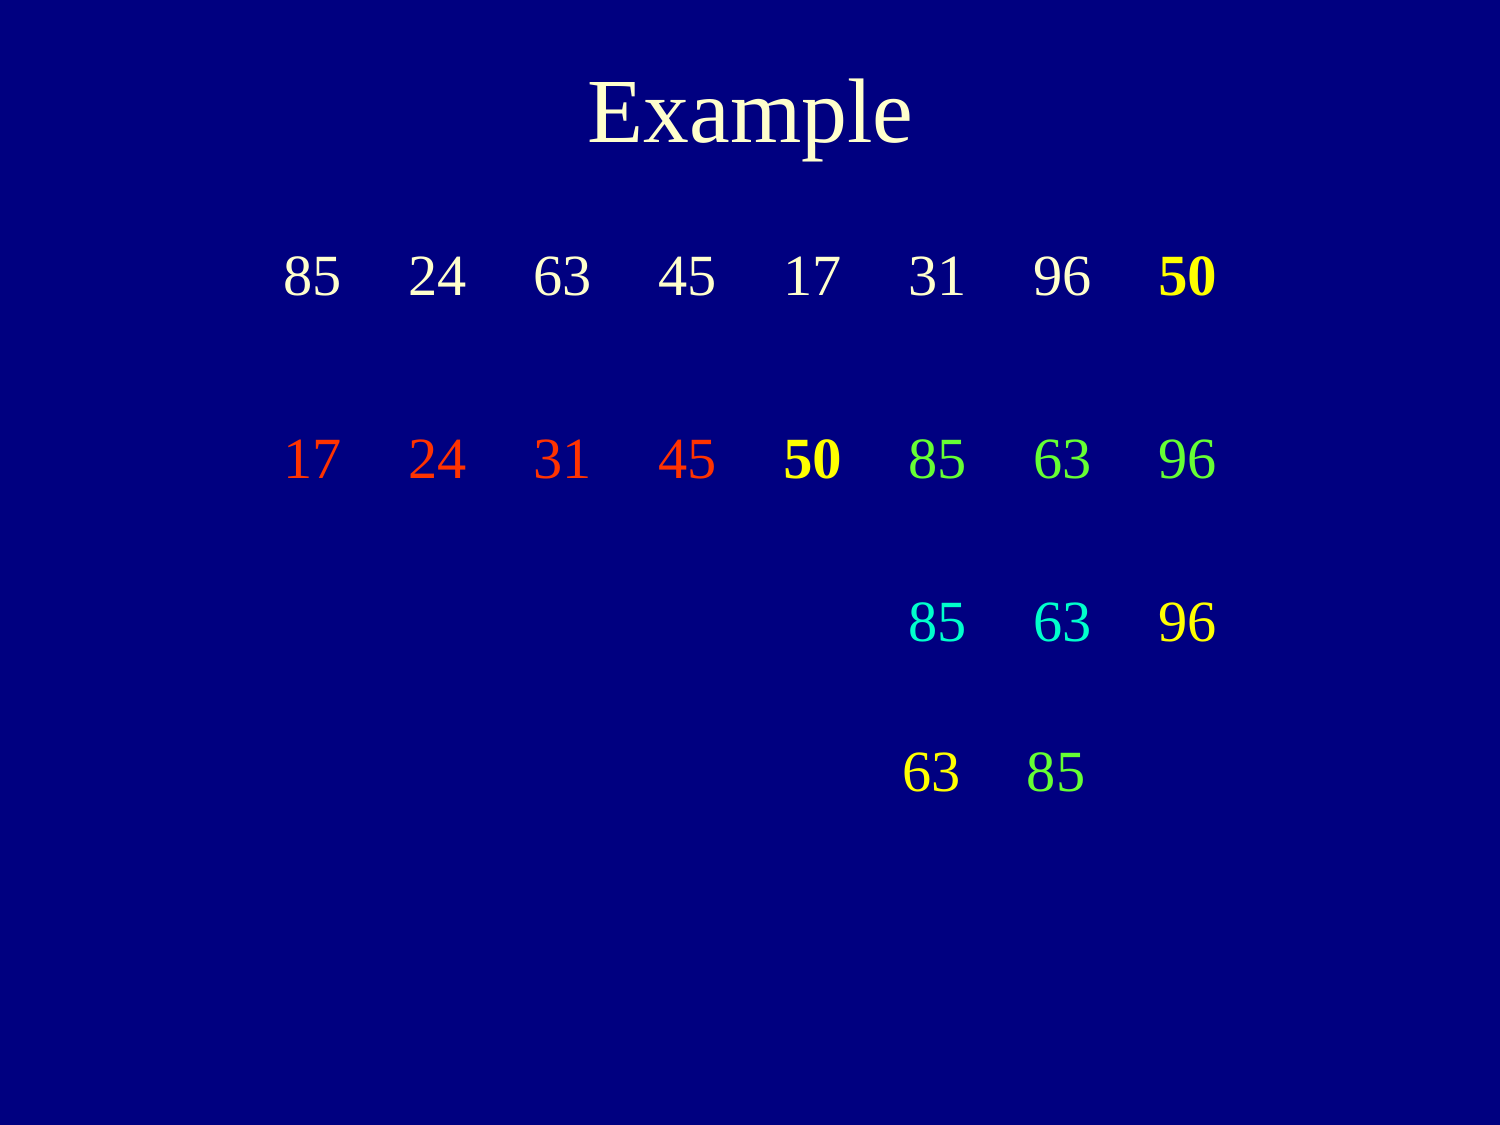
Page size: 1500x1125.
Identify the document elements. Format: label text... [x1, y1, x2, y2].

table_header 85 [250, 229, 375, 325]
table_header 45 [625, 413, 750, 512]
table_header 96 [1000, 229, 1125, 325]
table_header 63 [875, 725, 987, 825]
table_header 31 [875, 229, 1000, 325]
table_header 96 [1125, 575, 1250, 675]
table_header 63 [1000, 413, 1125, 512]
table_header 63 [1000, 575, 1125, 675]
table_header 17 [750, 229, 875, 325]
table_header 63 [500, 229, 625, 325]
title Example [22, 43, 1480, 169]
table_header 50 [750, 413, 875, 512]
table_header 85 [875, 575, 1000, 675]
table_header 17 [250, 413, 375, 512]
table_header 85 [875, 413, 1000, 512]
table_header 45 [625, 229, 750, 325]
table_header 31 [500, 413, 625, 512]
table_header 24 [375, 413, 500, 512]
table_header 50 [1125, 229, 1250, 325]
table_header 24 [375, 229, 500, 325]
table_header 85 [987, 725, 1125, 825]
table_header 96 [1125, 413, 1250, 512]
